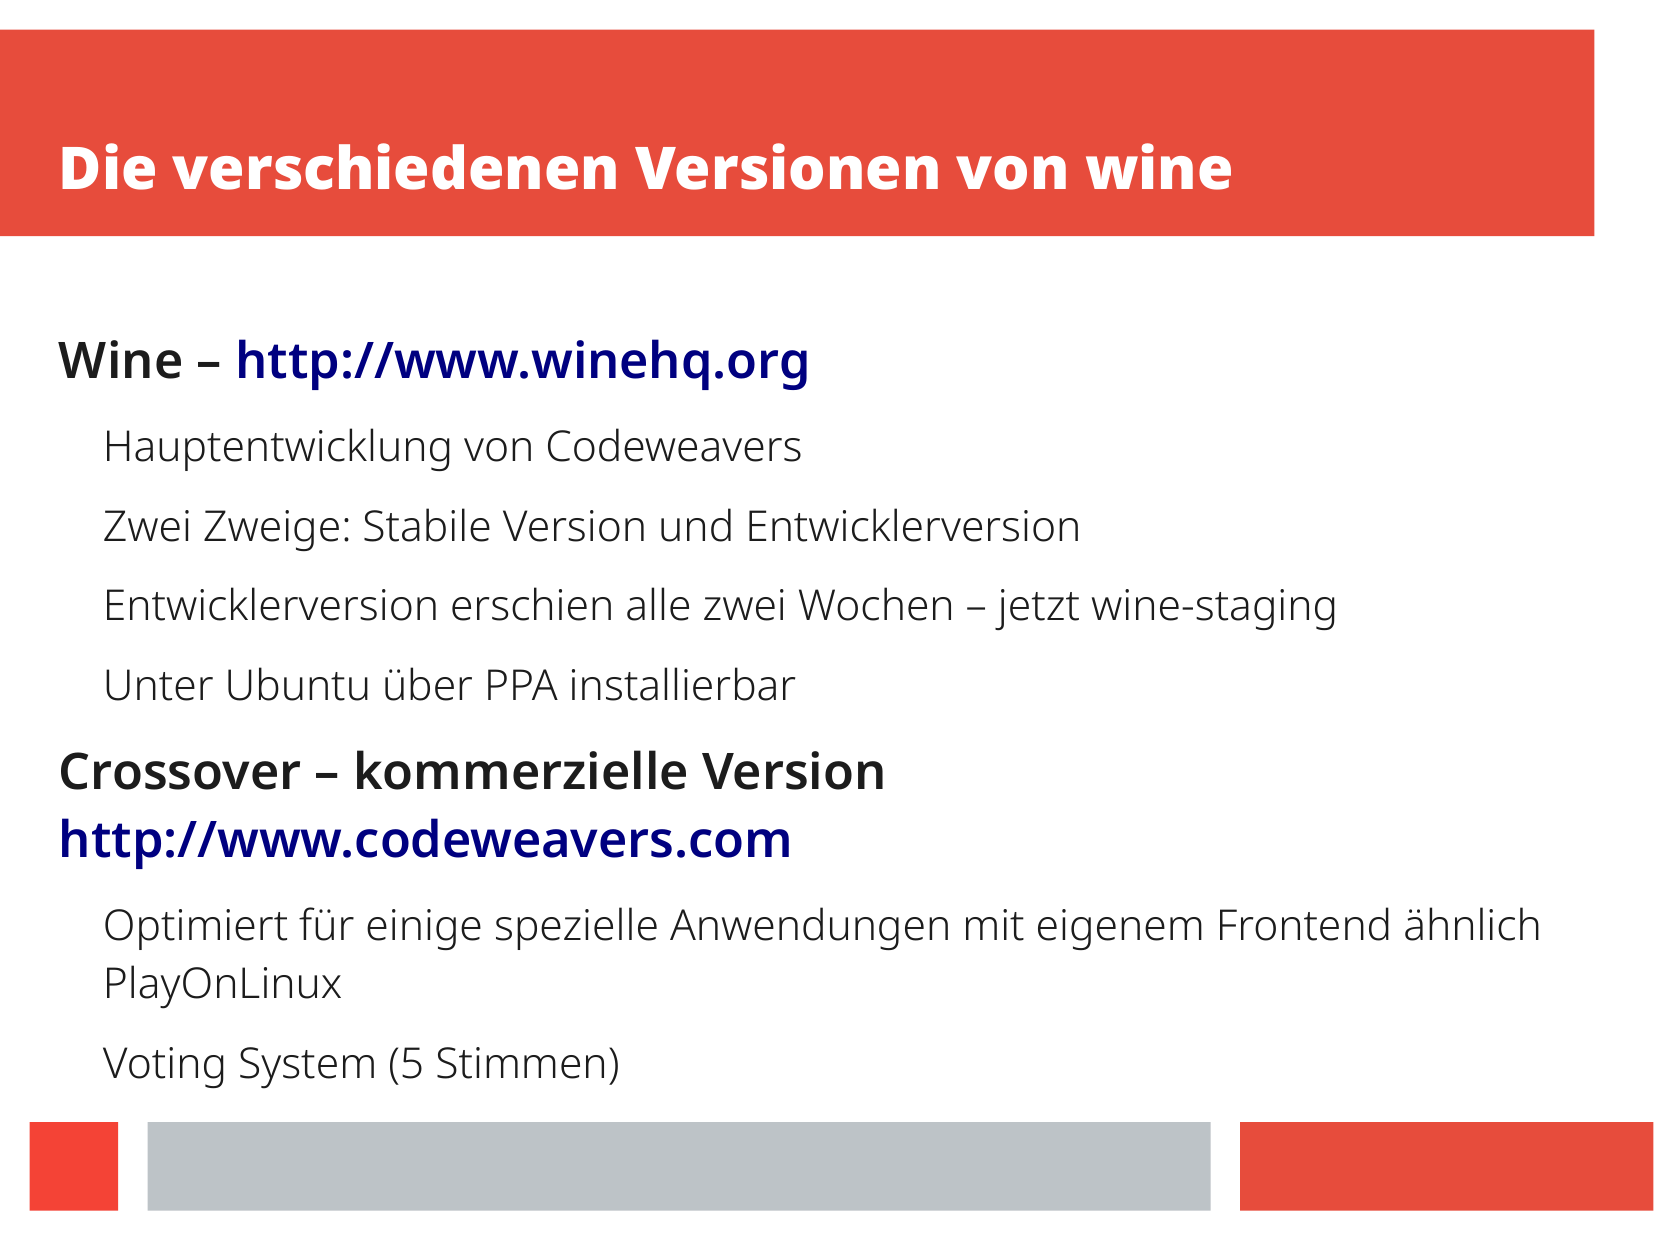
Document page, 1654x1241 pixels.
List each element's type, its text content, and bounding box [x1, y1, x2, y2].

list Wine – http://www.winehq.org Hauptentwicklung von Codeweavers Zwei Zweige: Stabile Version und Entwicklerversion Entwicklerversion erschien alle zwei Wochen – jetzt wine-staging Unter Ubuntu über PPA installierbar Crossover – kommerzielle Version http://www.codeweavers.com Optimiert für einige spezielle Anwendungen mit eigenem Frontend ähnlich PlayOnLinux Voting System (5 Stimmen) [59, 324, 1565, 1093]
title Die verschiedenen Versionen von wine [59, 59, 1595, 207]
